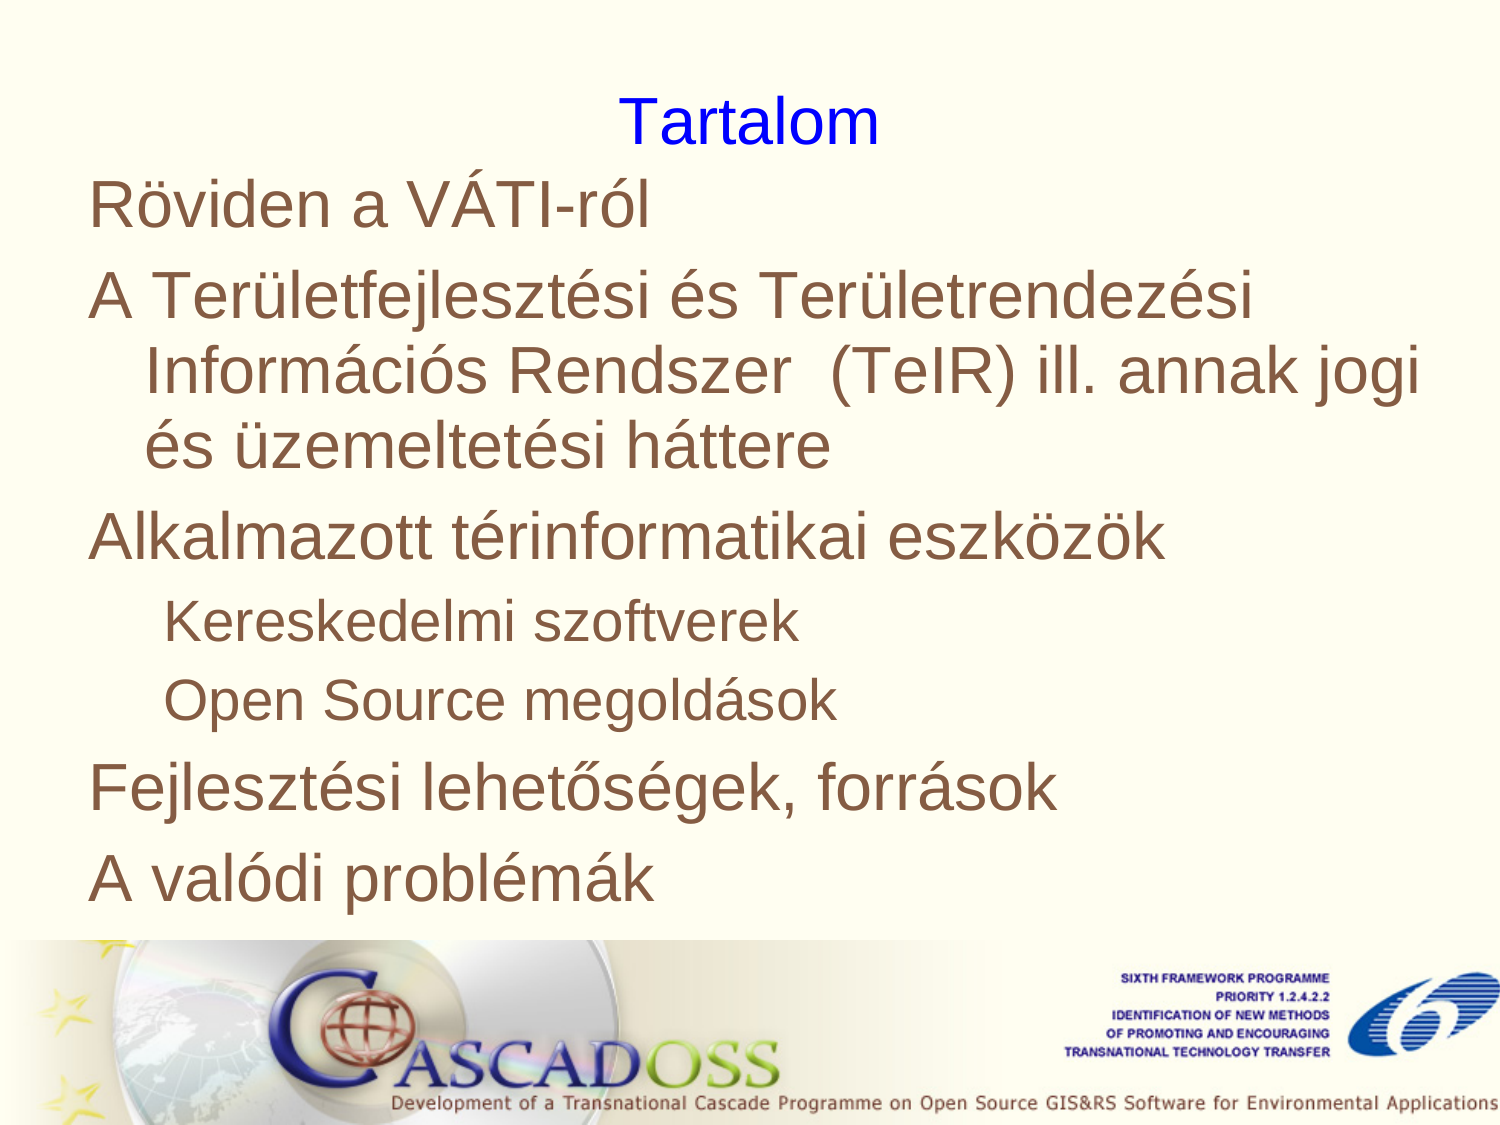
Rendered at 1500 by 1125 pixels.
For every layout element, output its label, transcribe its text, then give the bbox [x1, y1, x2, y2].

list Röviden a VÁTI-ról A Területfejlesztési és Területrendezési Információs Rendszer (TeIR) ill. annak jogi és üzemeltetési háttere Alkalmazott térinformatikai eszközök Kereskedelmi szoftverek Open Source megoldások Fejlesztési lehetőségek, források A valódi problémák [88, 166, 1439, 989]
title Tartalom [75, 28, 1425, 216]
picture [0, 940, 1500, 1125]
